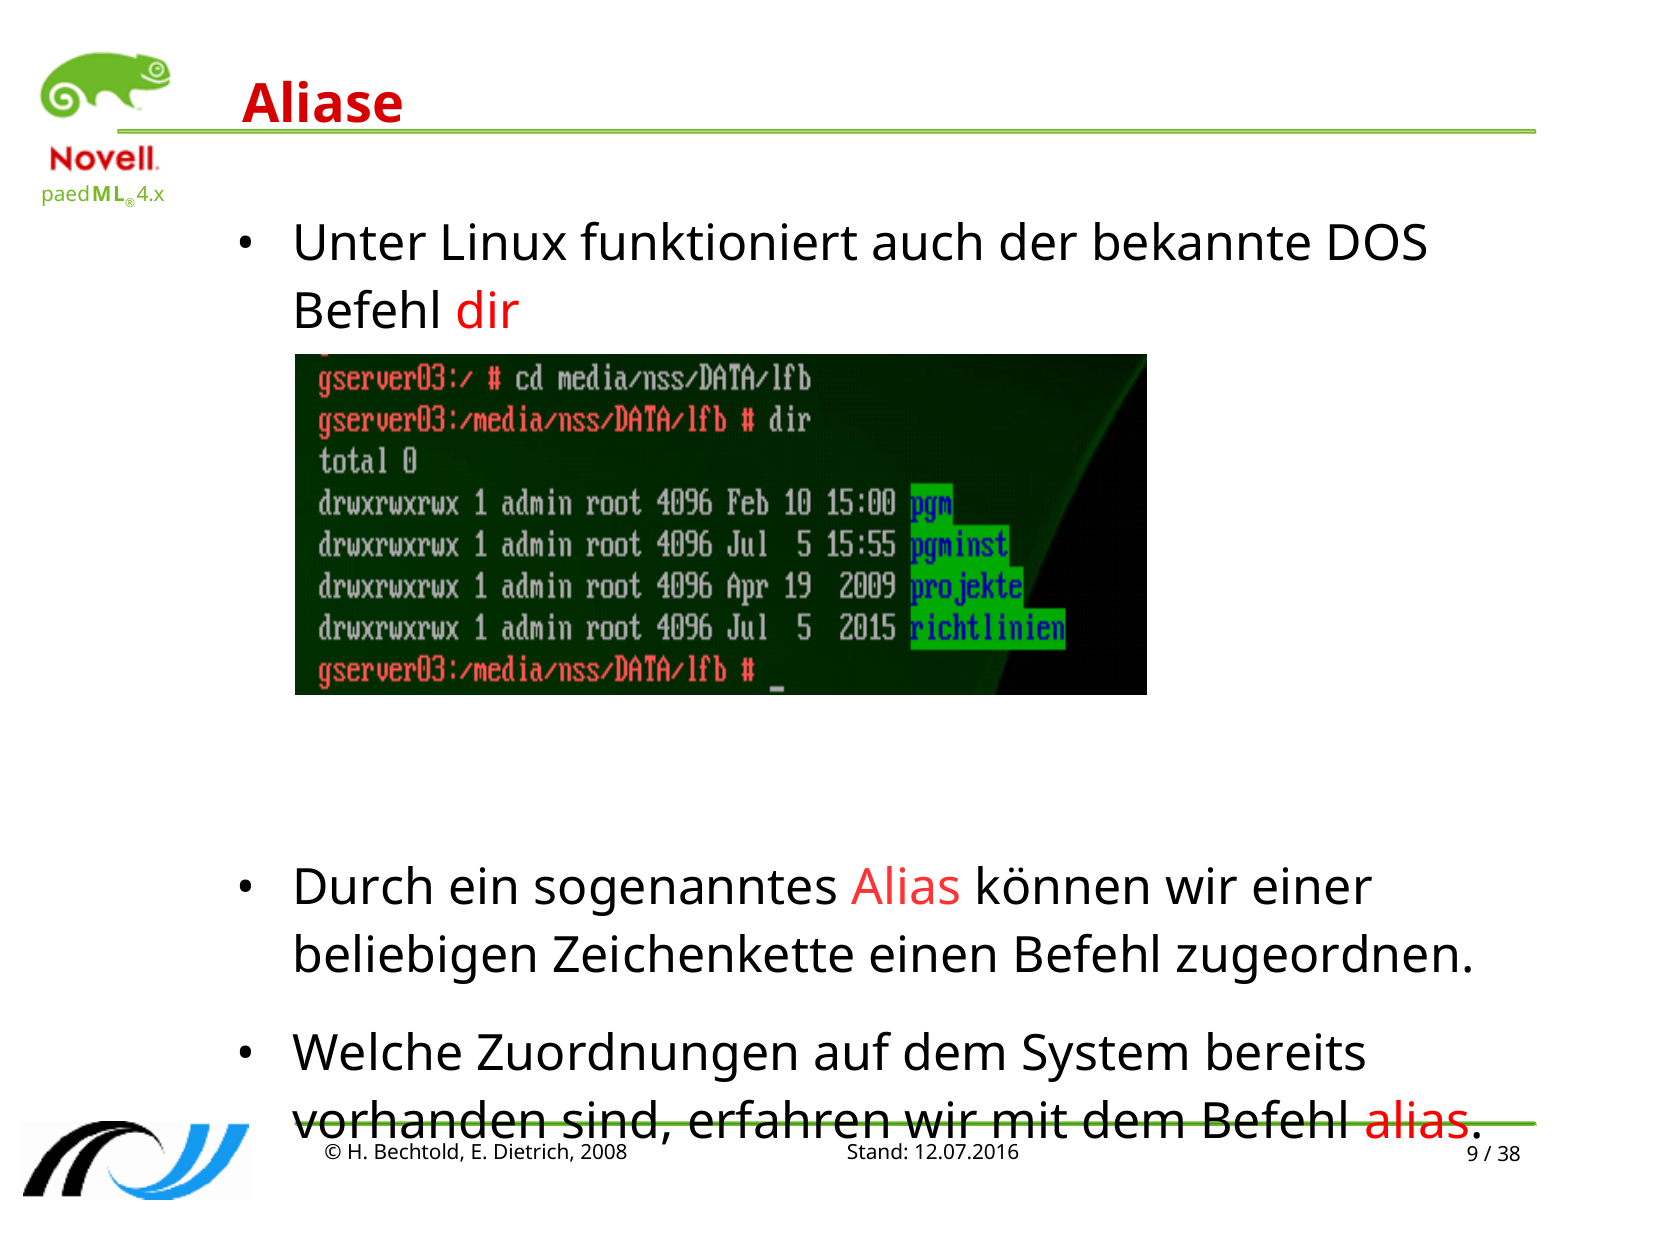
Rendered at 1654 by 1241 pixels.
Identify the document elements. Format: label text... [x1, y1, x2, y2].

list Unter Linux funktioniert auch der bekannte DOS Befehl dir Durch ein sogenanntes Alias können wir einer beliebigen Zeichenkette einen Befehl zugeordnen. Welche Zuordnungen auf dem System bereits vorhanden sind, erfahren wir mit dem Befehl alias. [236, 206, 1565, 1050]
picture [26, 35, 184, 193]
picture [295, 354, 1147, 695]
title Aliase [242, 68, 1577, 135]
picture [23, 1121, 249, 1200]
